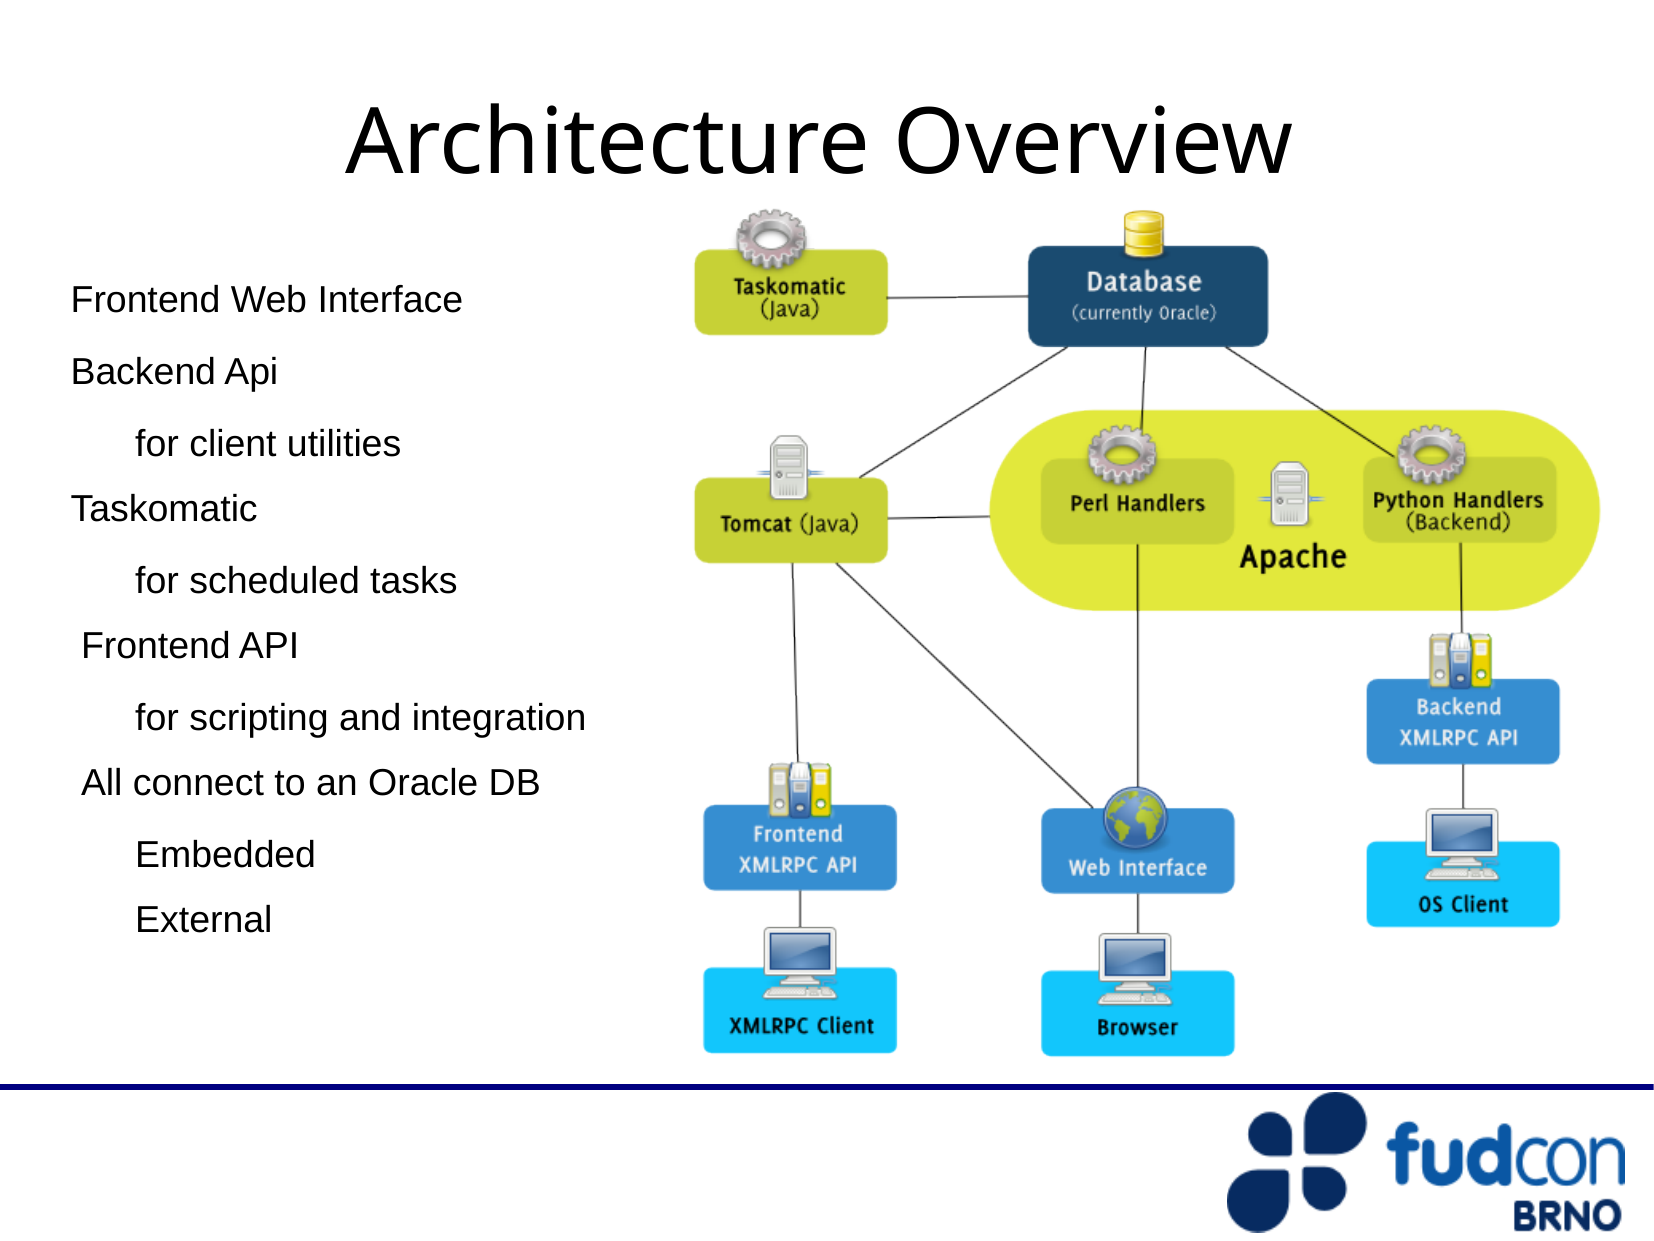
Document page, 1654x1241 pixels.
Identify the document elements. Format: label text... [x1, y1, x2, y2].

picture [652, 178, 1641, 1233]
list Frontend Web Interface Backend Api for client utilities Taskomatic for scheduled tasks Frontend API for scripting and integration All connect to an Oracle DB Embedded External [60, 278, 657, 978]
title Architecture Overview [75, 68, 1564, 207]
